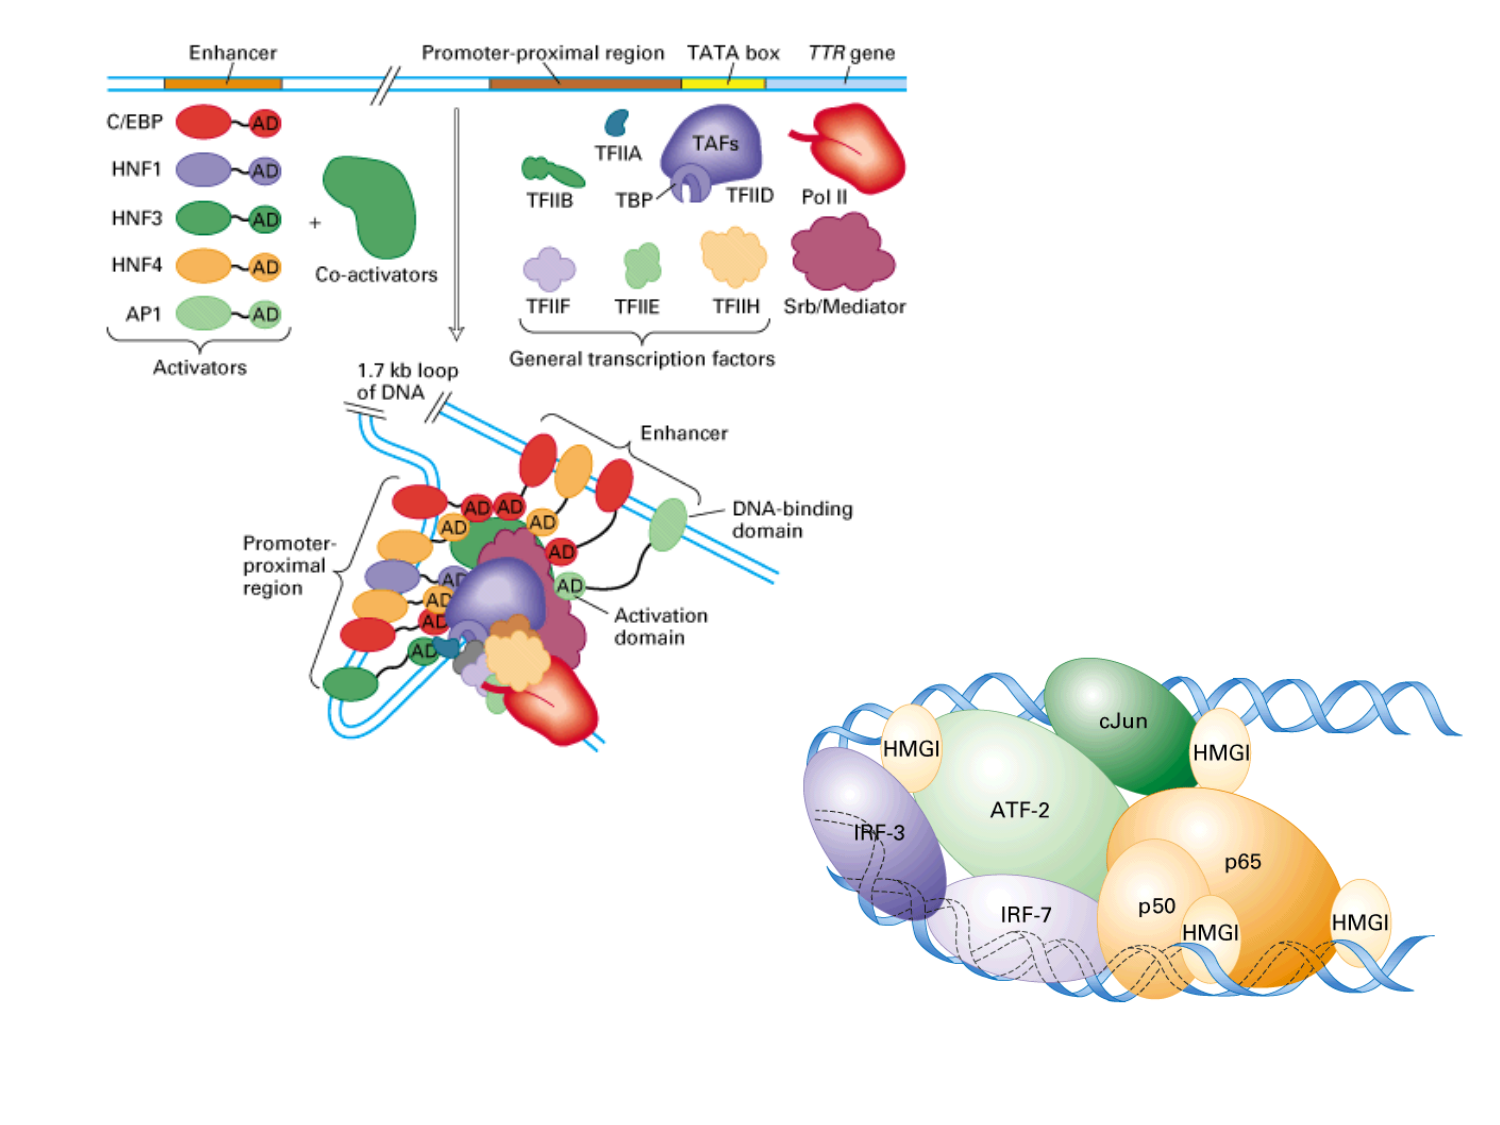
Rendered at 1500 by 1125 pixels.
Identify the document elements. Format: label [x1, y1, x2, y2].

picture [76, 30, 1469, 1015]
